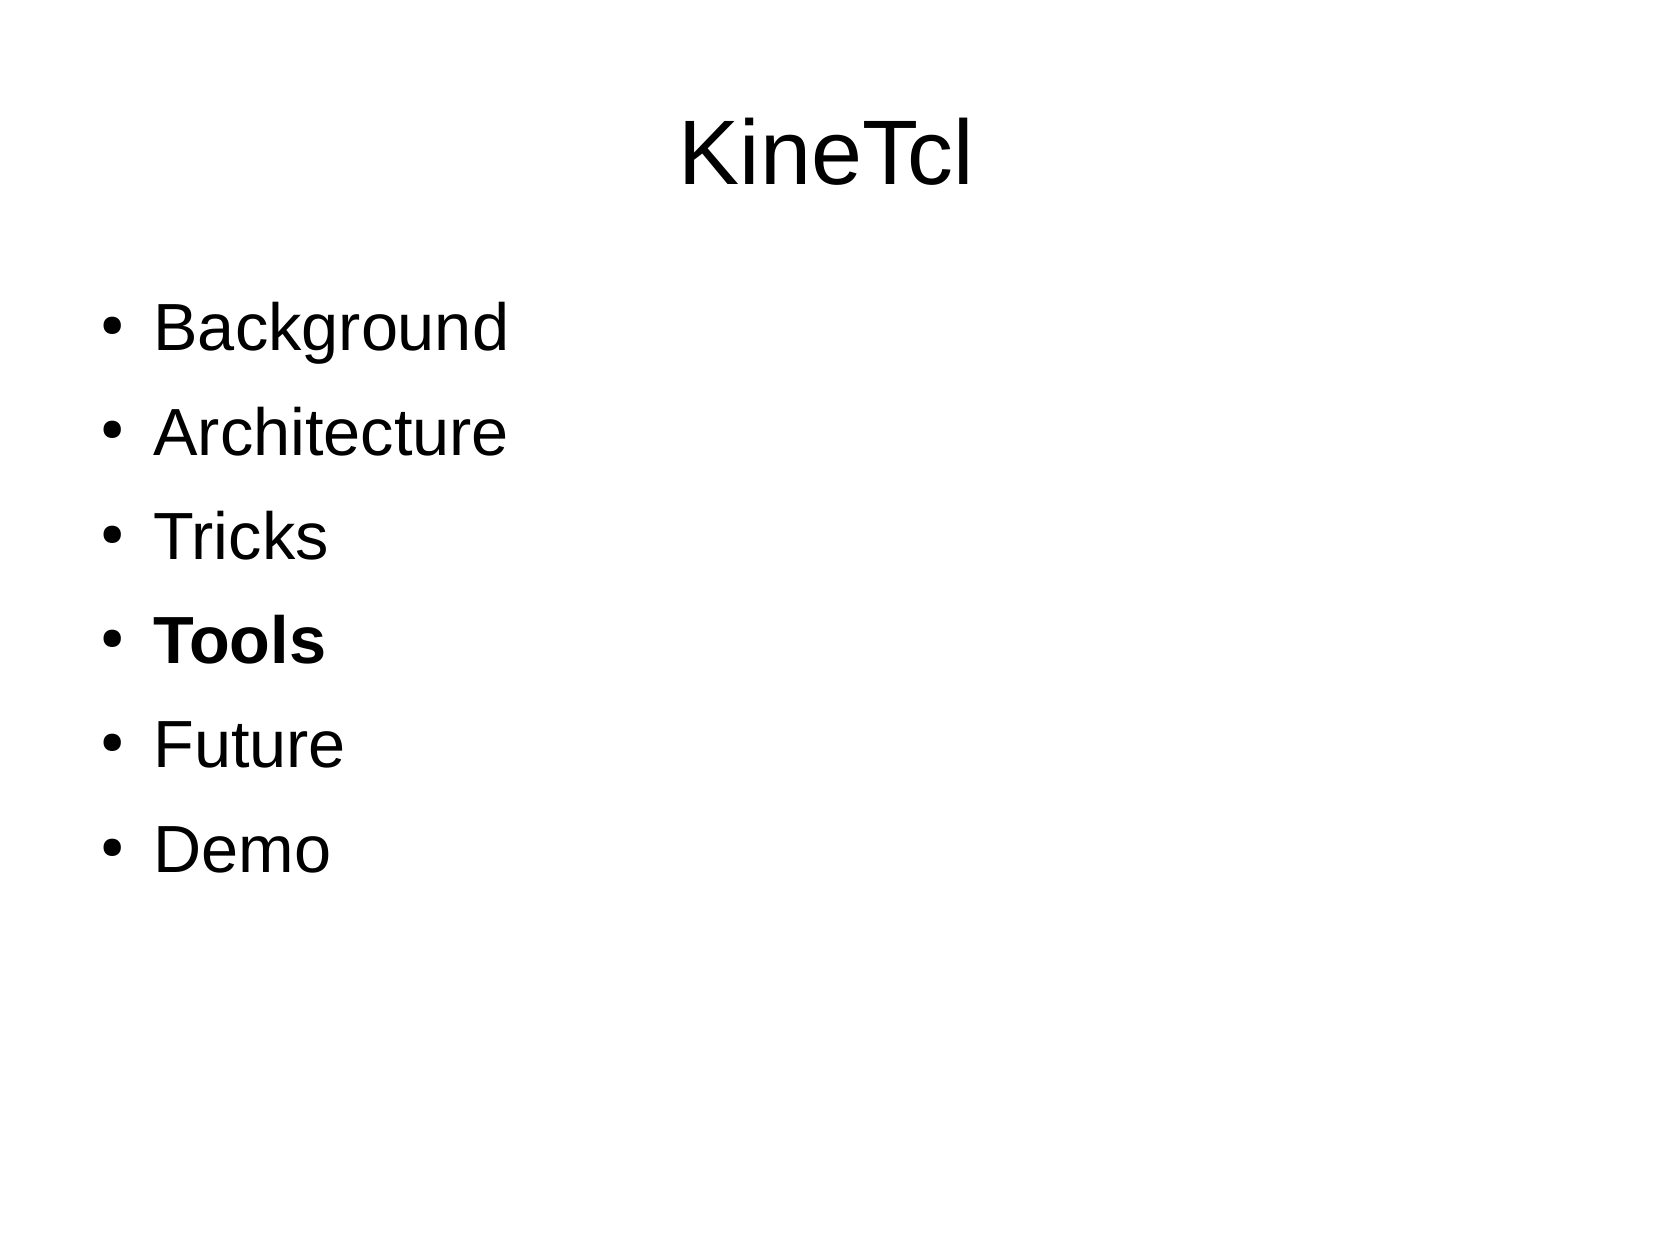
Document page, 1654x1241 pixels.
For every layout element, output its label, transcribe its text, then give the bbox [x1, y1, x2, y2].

list Background Architecture Tricks Tools Future Demo [82, 290, 1571, 1094]
title KineTcl [82, 56, 1571, 250]
